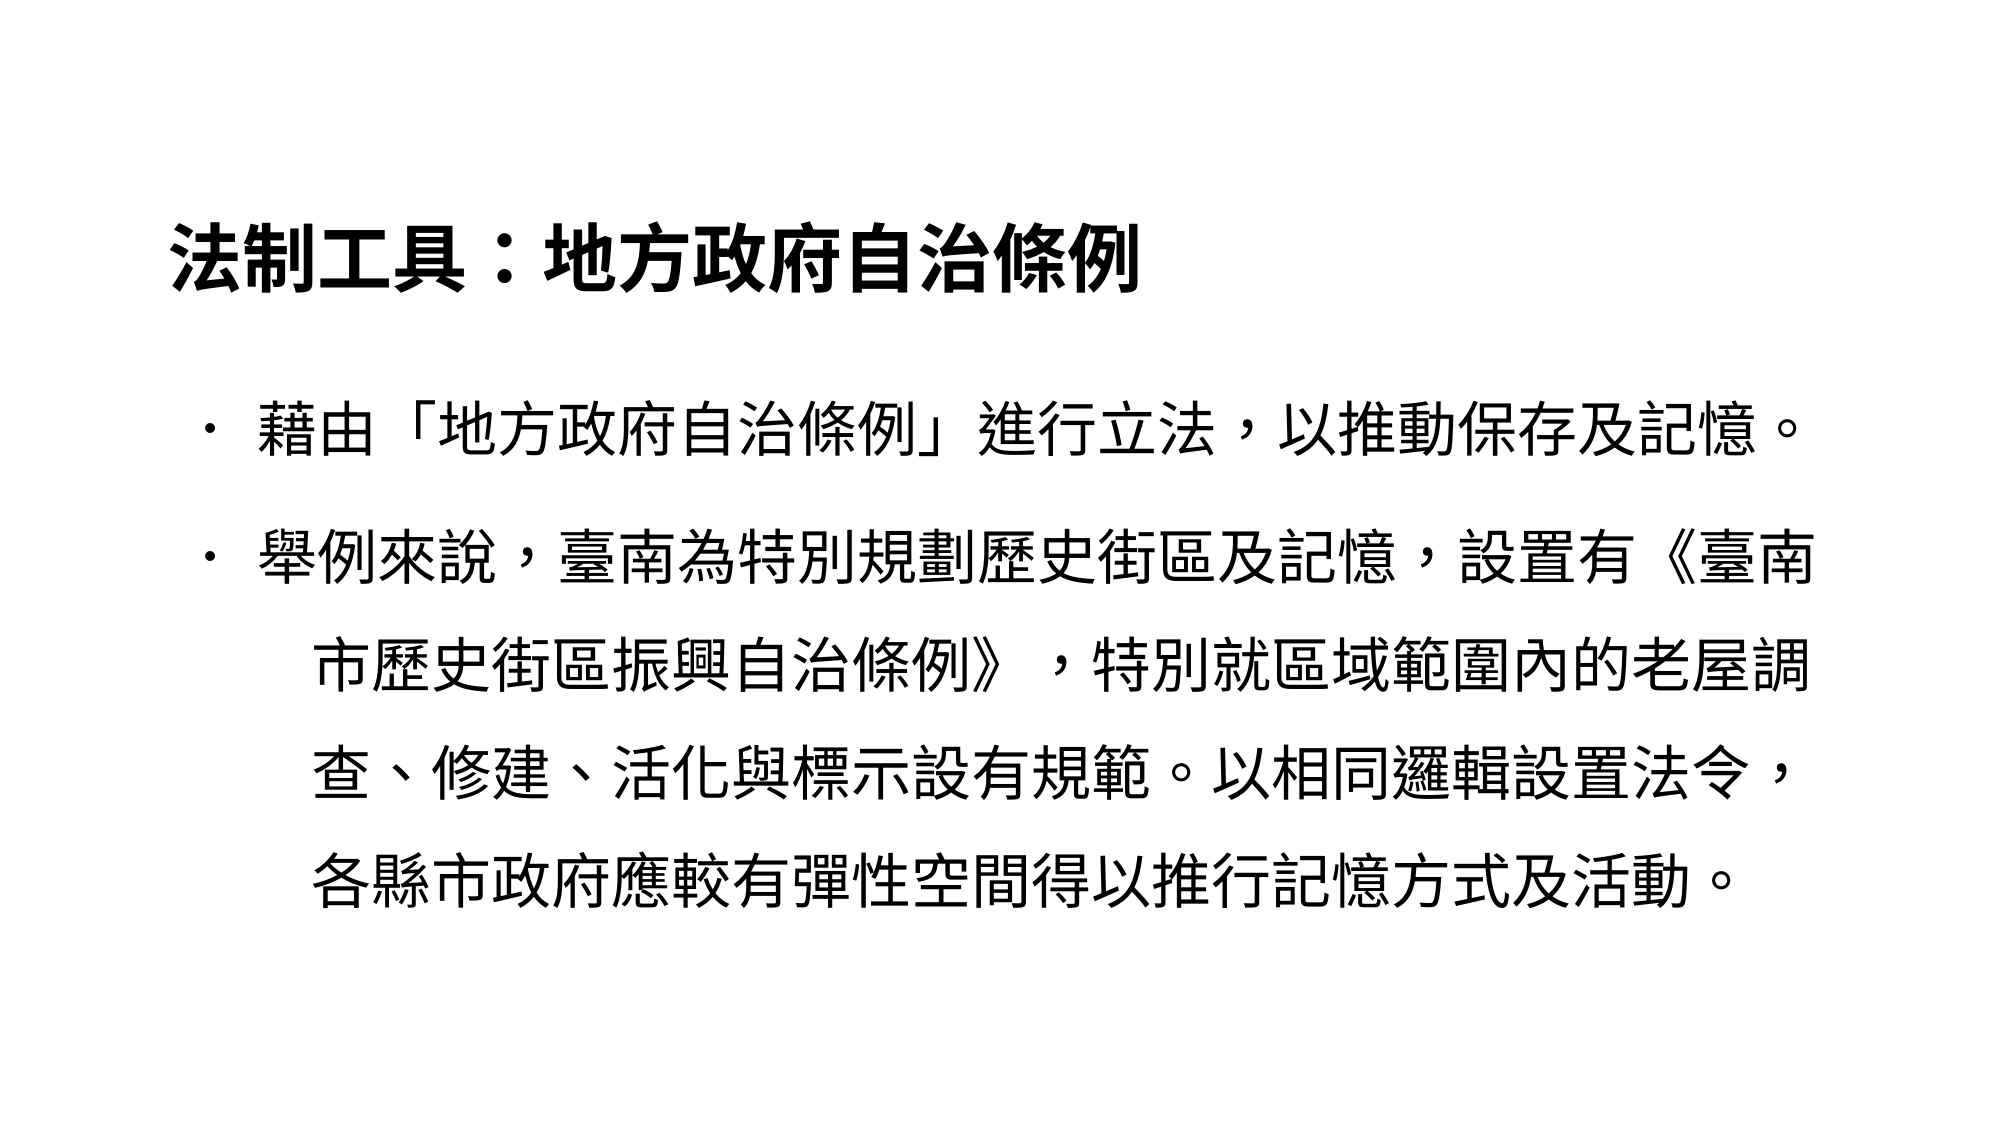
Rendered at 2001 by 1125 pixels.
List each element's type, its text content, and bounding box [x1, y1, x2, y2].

list 藉由「地方政府自治條例」進行立法，以推動保存及記憶。 舉例來說，臺南為特別規劃歷史街區及記憶，設置有《臺南市歷史街區振興自治條例》，特別就區域範圍內的老屋調查、修建、活化與標示設有規範。以相同邏輯設置法令，各縣市政府應較有彈性空間得以推行記憶方式及活動。 [152, 348, 1863, 1008]
title 法制工具：地方政府自治條例 [152, 213, 1692, 312]
